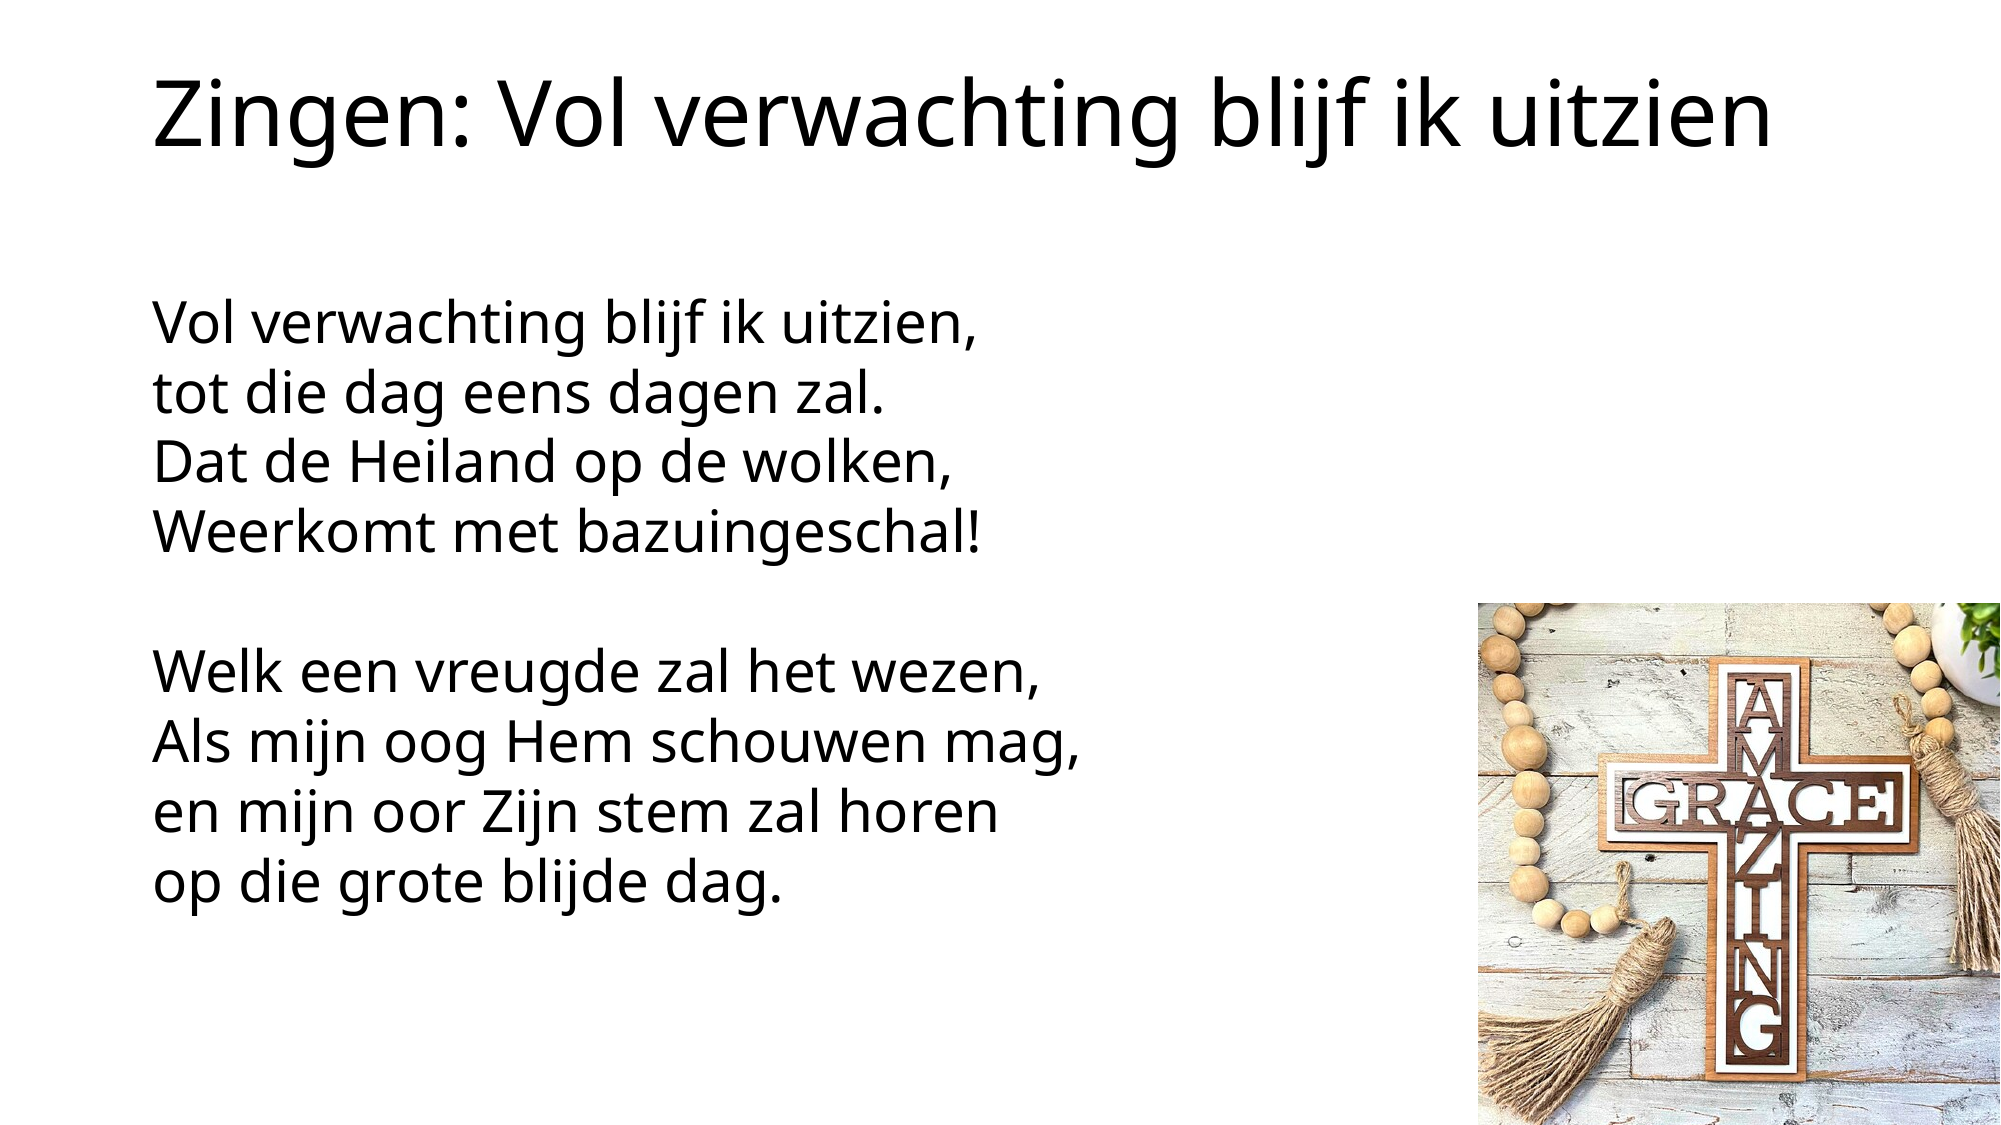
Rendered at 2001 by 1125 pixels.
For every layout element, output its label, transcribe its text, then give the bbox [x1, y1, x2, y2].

text_box Vol verwachting blijf ik uitzien, tot die dag eens dagen zal. Dat de Heiland op de wolken, Weerkomt met bazuingeschal! Welk een vreugde zal het wezen, Als mijn oog Hem schouwen mag, en mijn oor Zijn stem zal horen op die grote blijde dag. [137, 277, 1514, 922]
picture [1478, 603, 2000, 1125]
title Zingen: Vol verwachting blijf ik uitzien [137, 59, 1863, 278]
